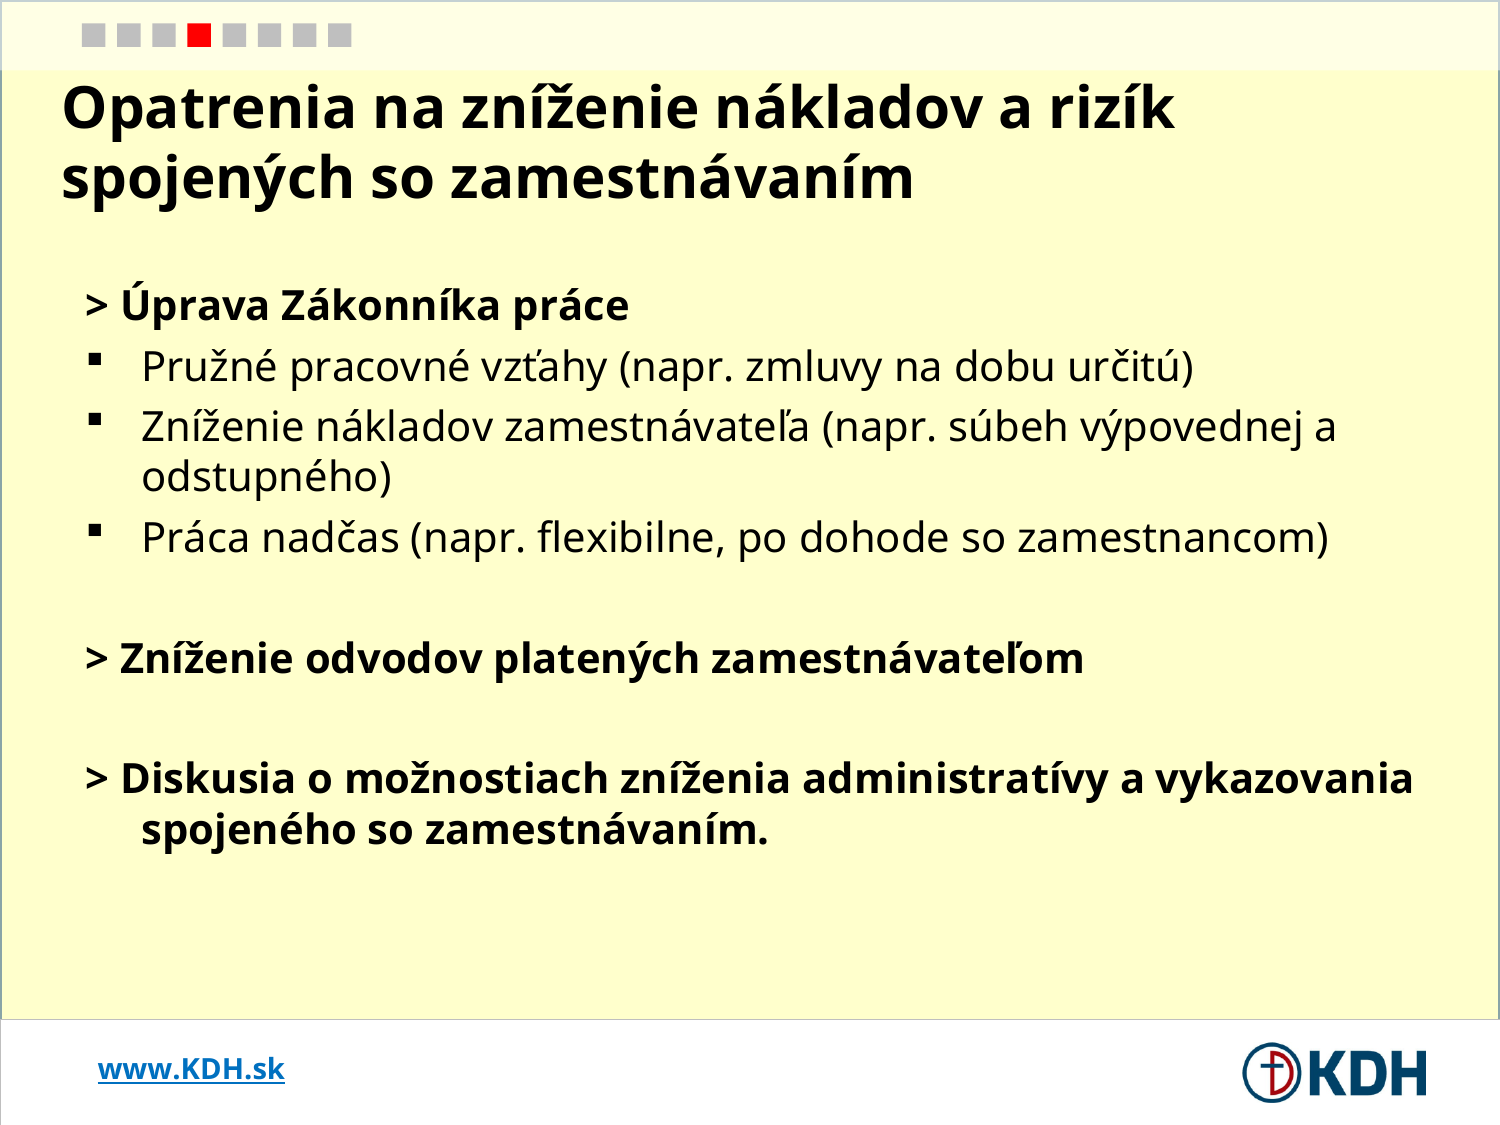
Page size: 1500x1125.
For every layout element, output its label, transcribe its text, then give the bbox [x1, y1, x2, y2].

list > Úprava Zákonníka práce Pružné pracovné vzťahy (napr. zmluvy na dobu určitú) Zníženie nákladov zamestnávateľa (napr. súbeh výpovednej a odstupného) Práca nadčas (napr. flexibilne, po dohode so zamestnancom) > Zníženie odvodov platených zamestnávateľom > Diskusia o možnostiach zníženia administratívy a vykazovania spojeného so zamestnávaním. [70, 210, 1465, 1008]
picture [1242, 1042, 1426, 1103]
text_box [257, 23, 282, 47]
text_box [187, 23, 211, 47]
text_box [152, 23, 176, 47]
text_box [81, 23, 106, 47]
text_box [328, 23, 352, 47]
text_box [292, 23, 317, 47]
text_box [117, 23, 141, 47]
title Opatrenia na zníženie nákladov a rizík spojených so zamestnávaním [46, 63, 1397, 219]
text_box [222, 23, 247, 47]
